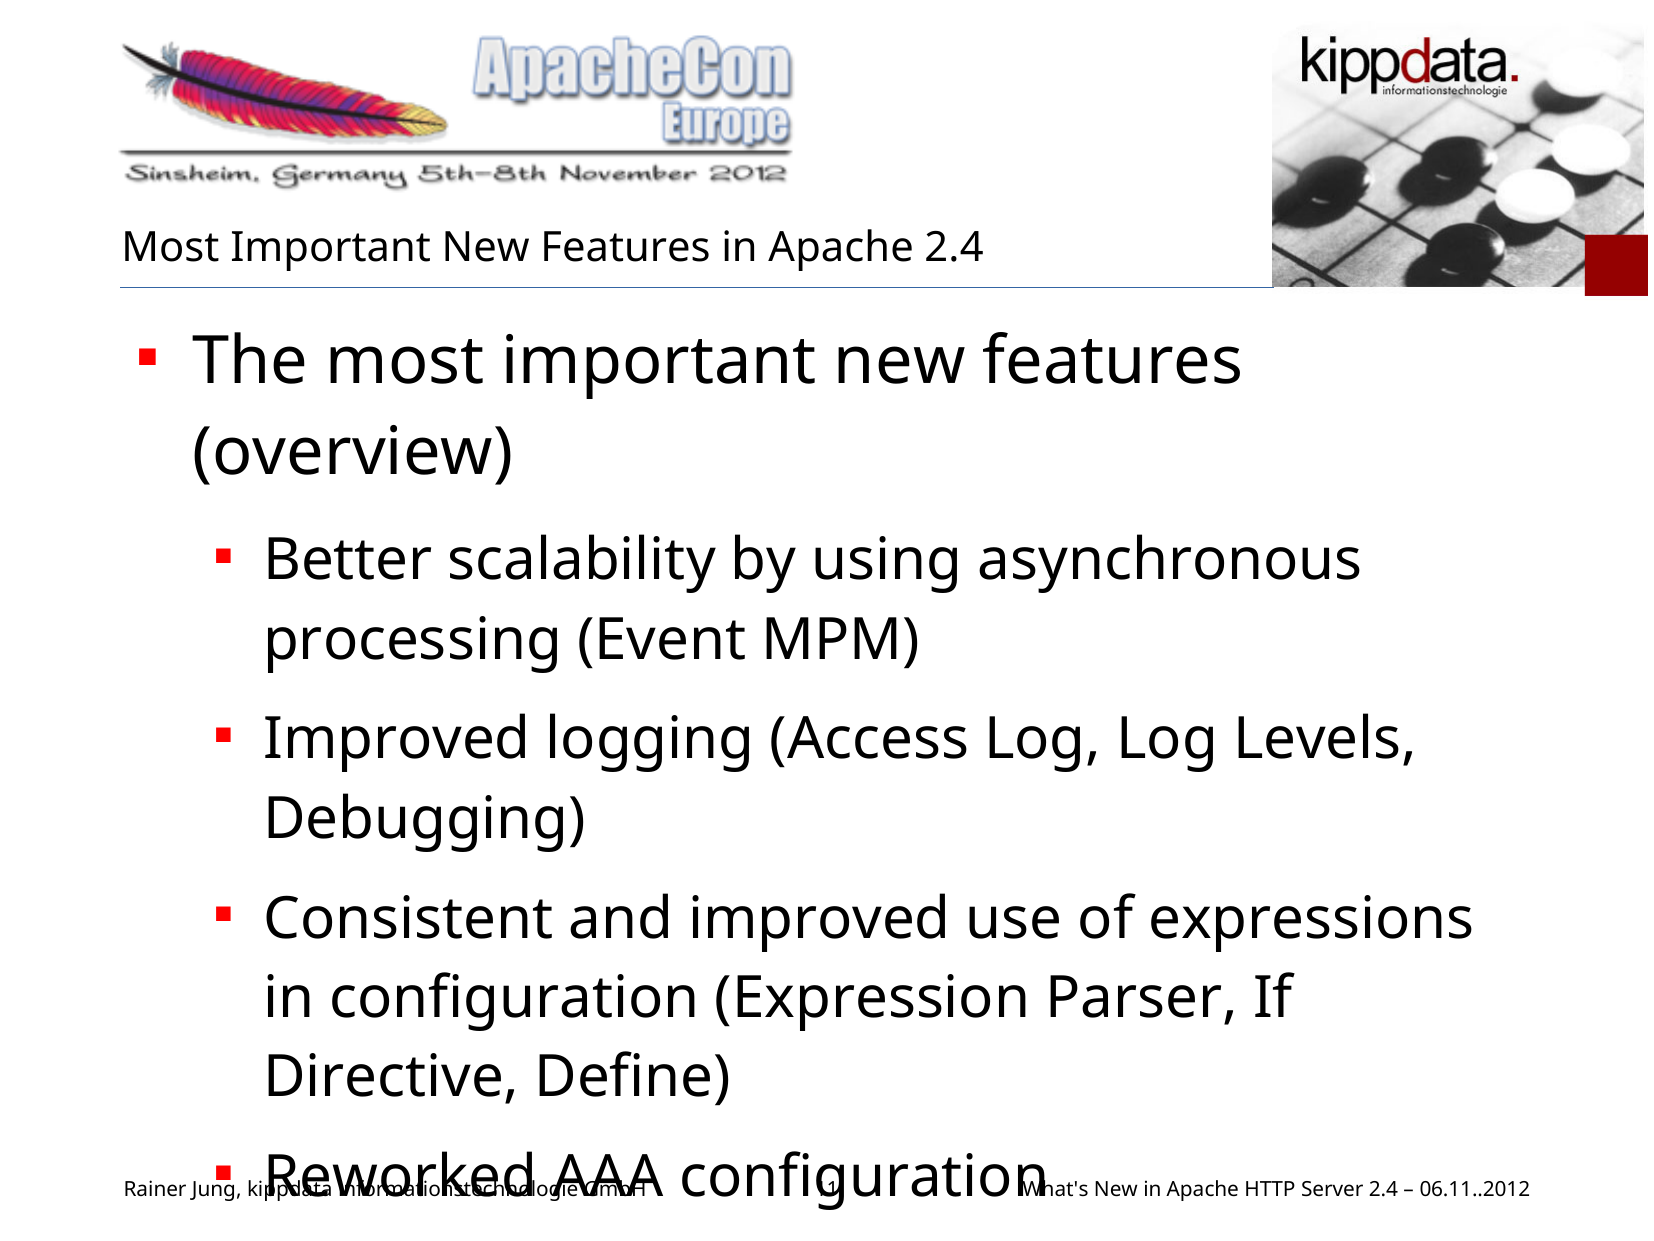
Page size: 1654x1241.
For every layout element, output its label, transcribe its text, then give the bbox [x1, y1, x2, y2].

picture [113, 32, 797, 195]
title Most Important New Features in Apache 2.4 [121, 204, 1242, 286]
list The most important new features (overview) Better scalability by using asynchronous processing (Event MPM) Improved logging (Access Log, Log Levels, Debugging) Consistent and improved use of expressions in configuration (Expression Parser, If Directive, Define) Reworked AAA configuration Reduced memory consumption Improvements in mod_ssl, mod_proxy, … About 40 new modules in total [121, 312, 1534, 1159]
picture [1272, 5, 1648, 302]
